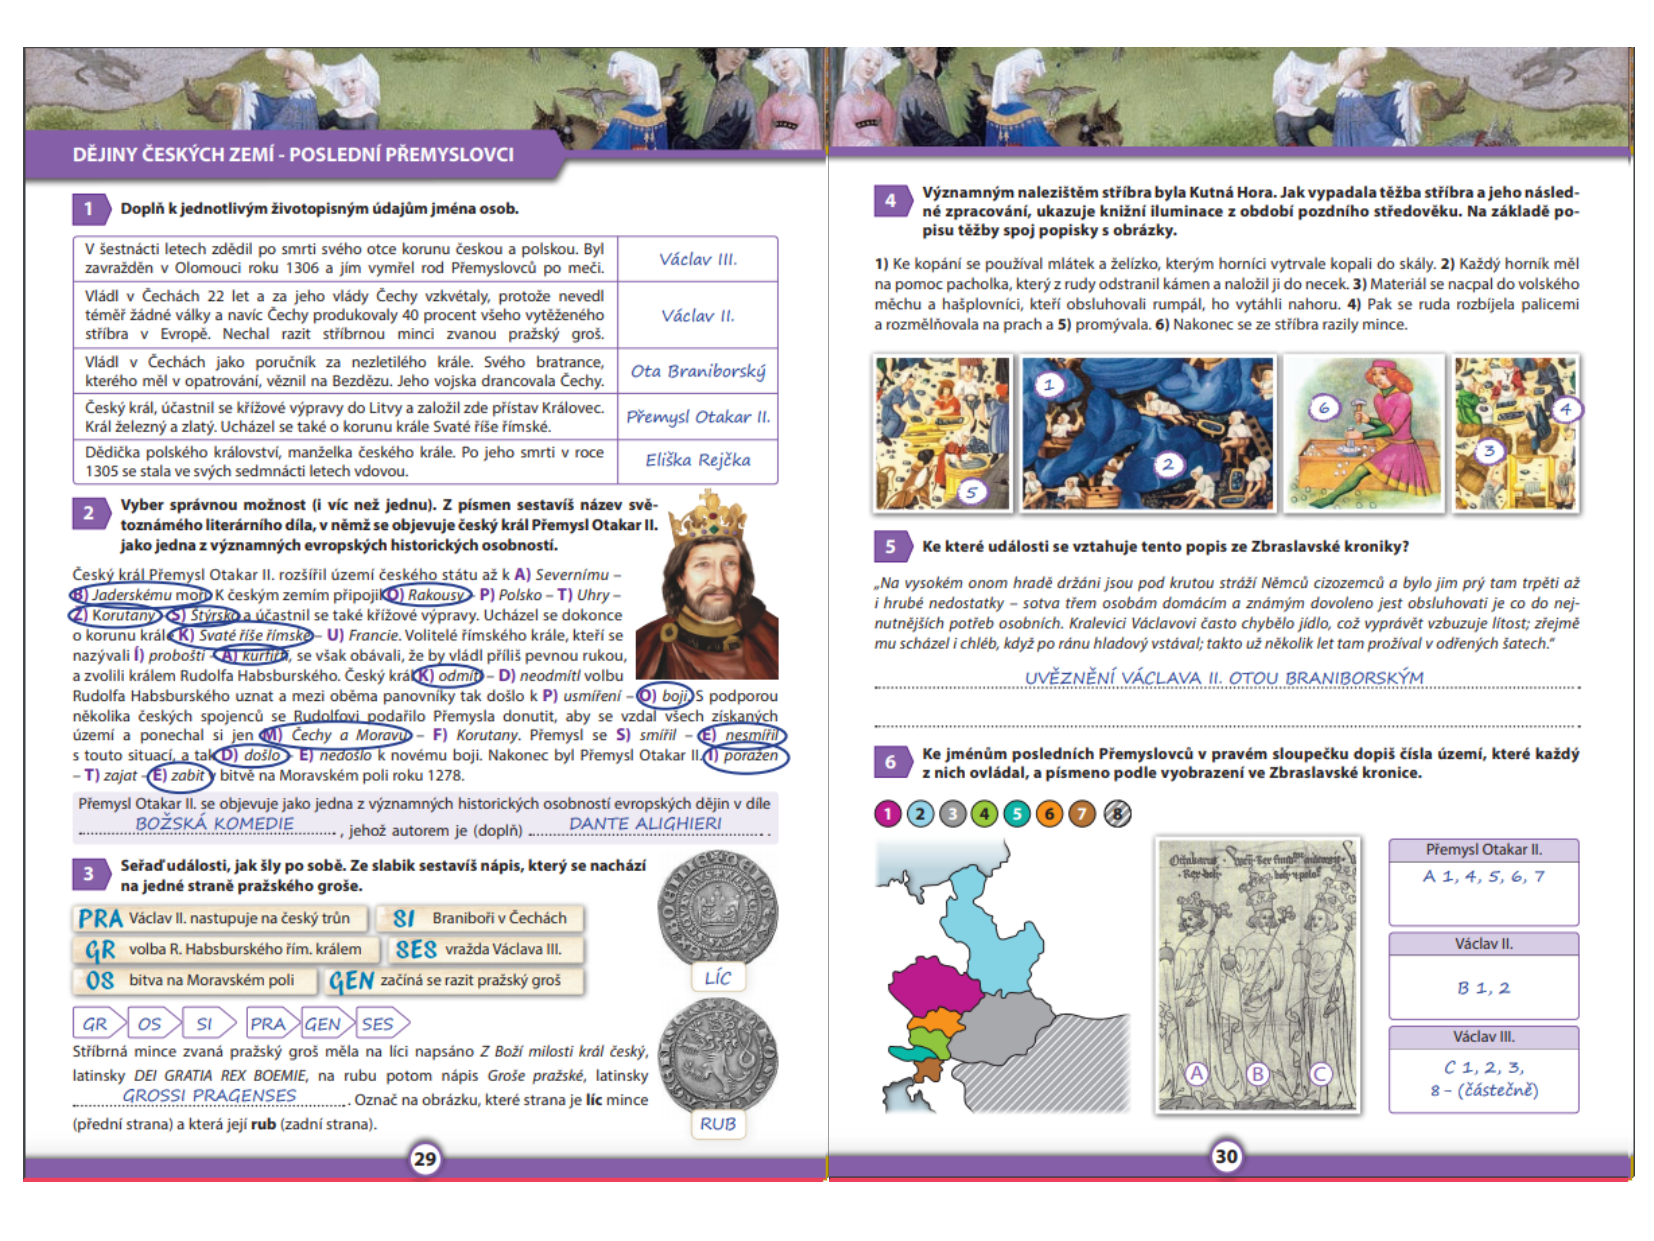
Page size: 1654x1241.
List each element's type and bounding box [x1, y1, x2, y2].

picture [23, 47, 1635, 1182]
